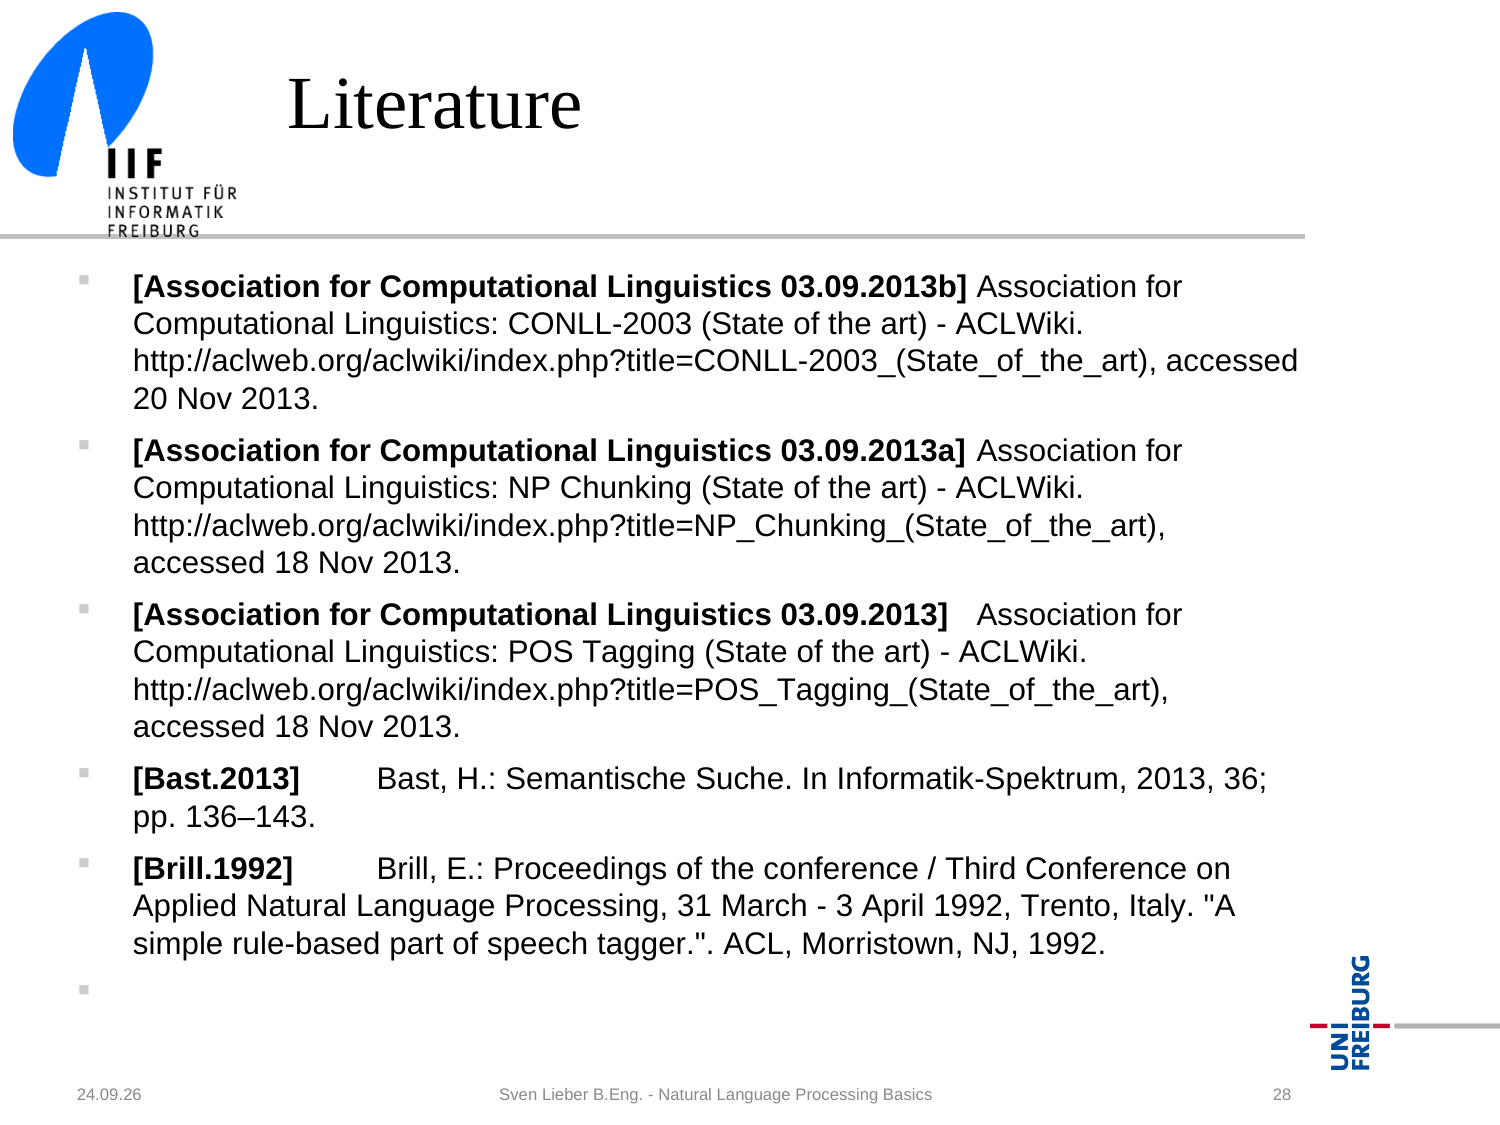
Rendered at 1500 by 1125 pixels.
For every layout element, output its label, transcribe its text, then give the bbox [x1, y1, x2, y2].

list [Association for Computational Linguistics 03.09.2013b] Association for Computational Linguistics: CONLL-2003 (State of the art) - ACLWiki. http://aclweb.org/aclwiki/index.php?title=CONLL-2003_(State_of_the_art), accessed 20 Nov 2013. [Association for Computational Linguistics 03.09.2013a] Association for Computational Linguistics: NP Chunking (State of the art) - ACLWiki. http://aclweb.org/aclwiki/index.php?title=NP_Chunking_(State_of_the_art), accessed 18 Nov 2013. [Association for Computational Linguistics 03.09.2013] Association for Computational Linguistics: POS Tagging (State of the art) - ACLWiki. http://aclweb.org/aclwiki/index.php?title=POS_Tagging_(State_of_the_art), accessed 18 Nov 2013. [Bast.2013] Bast, H.: Semantische Suche. In Informatik-Spektrum, 2013, 36; pp. 136–143. [Brill.1992] Brill, E.: Proceedings of the conference / Third Conference on Applied Natural Language Processing, 31 March - 3 April 1992, Trento, Italy. "A simple rule-based part of speech tagger.". ACL, Morristown, NJ, 1992. [76, 265, 1306, 1013]
picture [13, 12, 237, 237]
title Literature [272, 46, 1306, 152]
picture [1310, 956, 1500, 1070]
